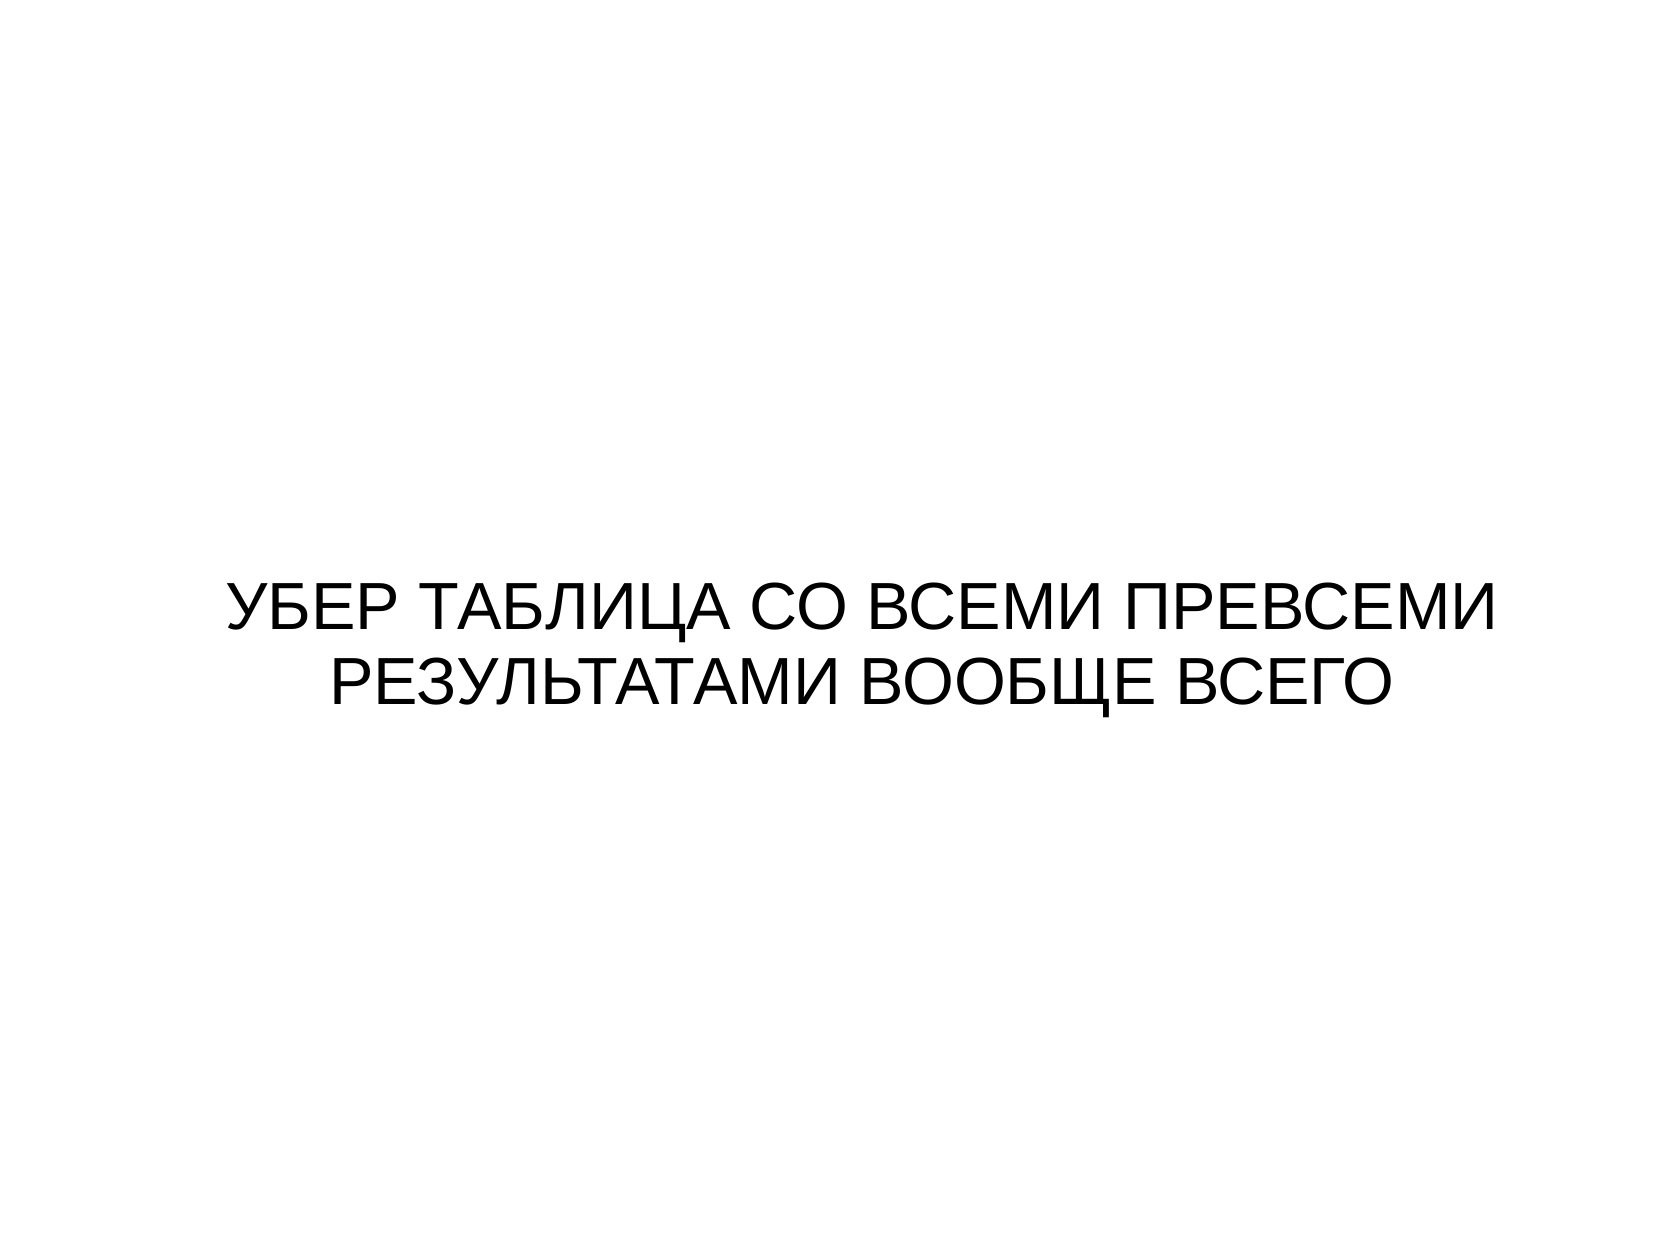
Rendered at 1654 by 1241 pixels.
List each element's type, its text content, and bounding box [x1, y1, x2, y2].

list УБЕР ТАБЛИЦА СО ВСЕМИ ПРЕВСЕМИ РЕЗУЛЬТАТАМИ ВООБЩЕ ВСЕГО [82, 284, 1571, 1004]
